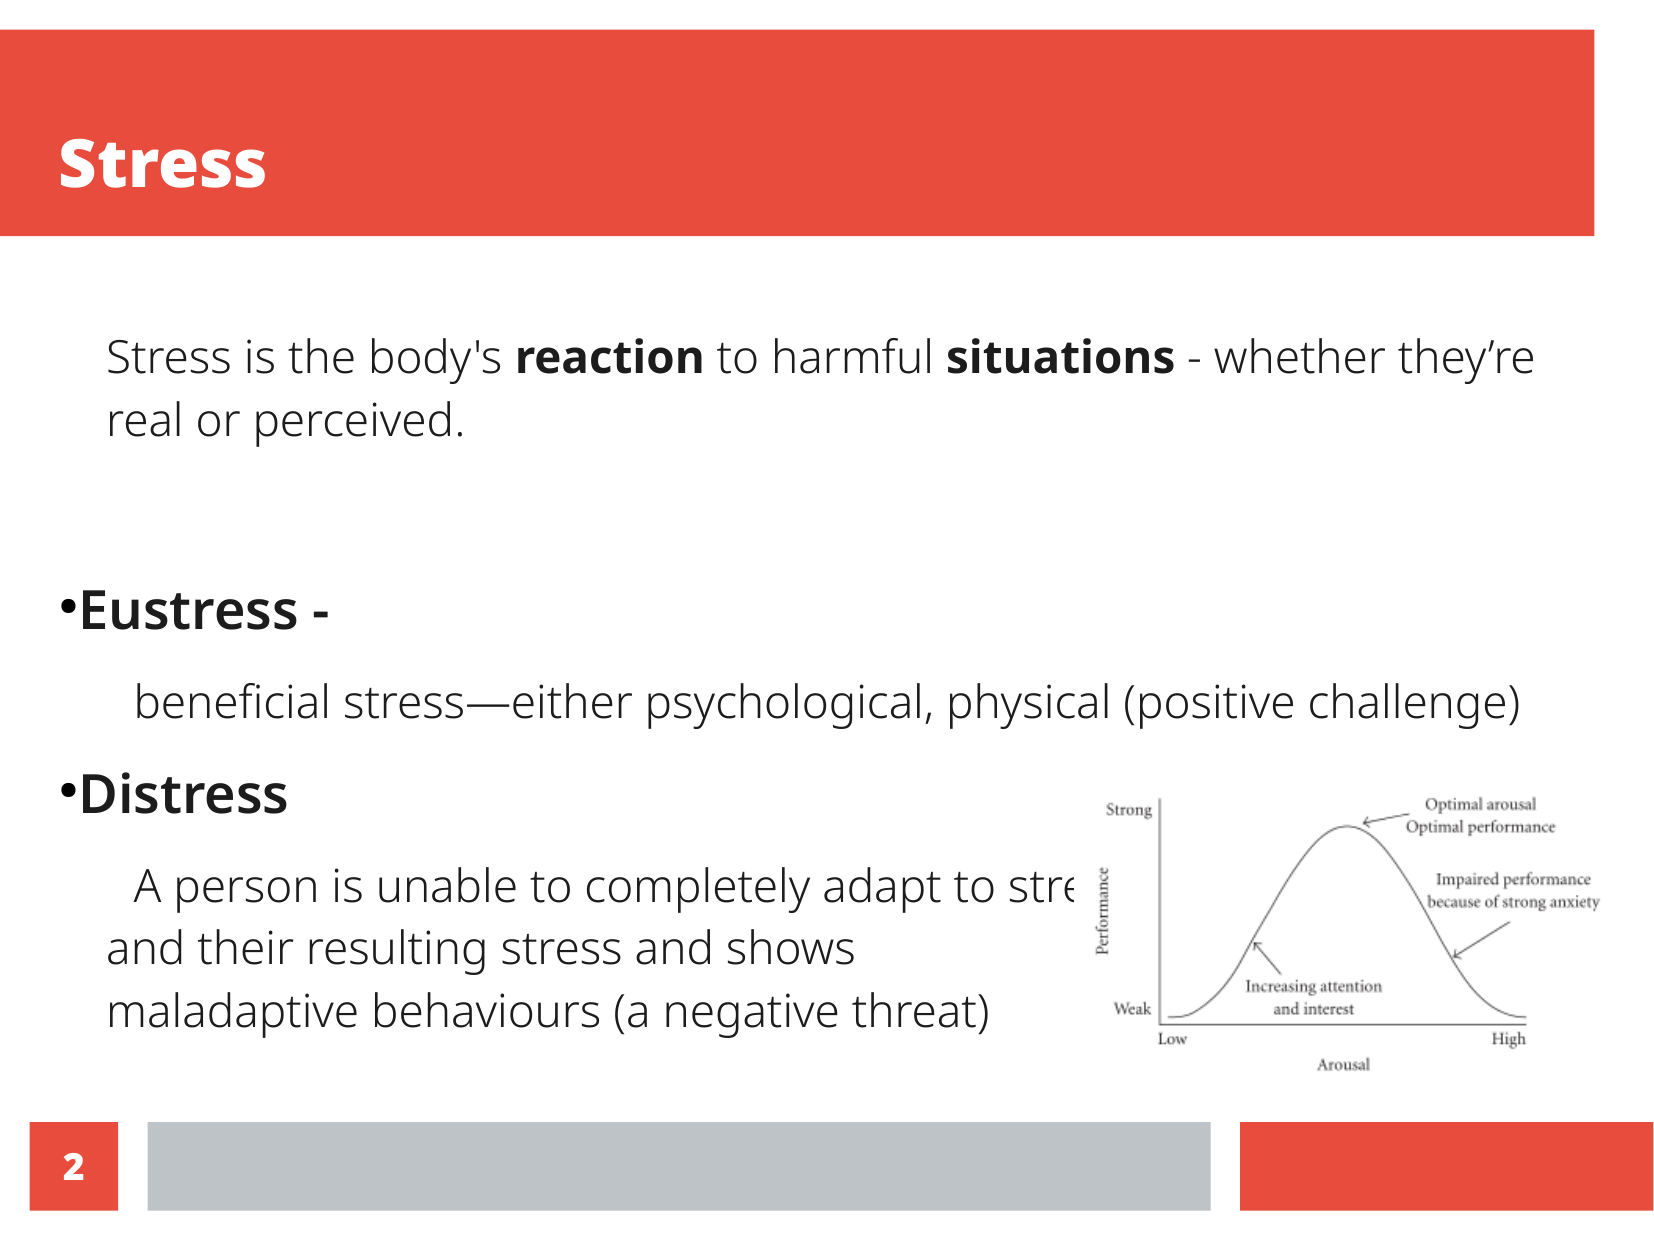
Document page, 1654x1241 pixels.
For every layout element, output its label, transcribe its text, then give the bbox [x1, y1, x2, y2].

list Stress is the body's reaction to harmful situations - whether they’re real or perceived. Eustress - beneficial stress—either psychological, physical (positive challenge) Distress A person is unable to completely adapt to stressors and their resulting stress and shows maladaptive behaviours (a negative threat) [59, 324, 1565, 1093]
title Stress [59, 59, 1595, 207]
picture [1074, 778, 1622, 1090]
